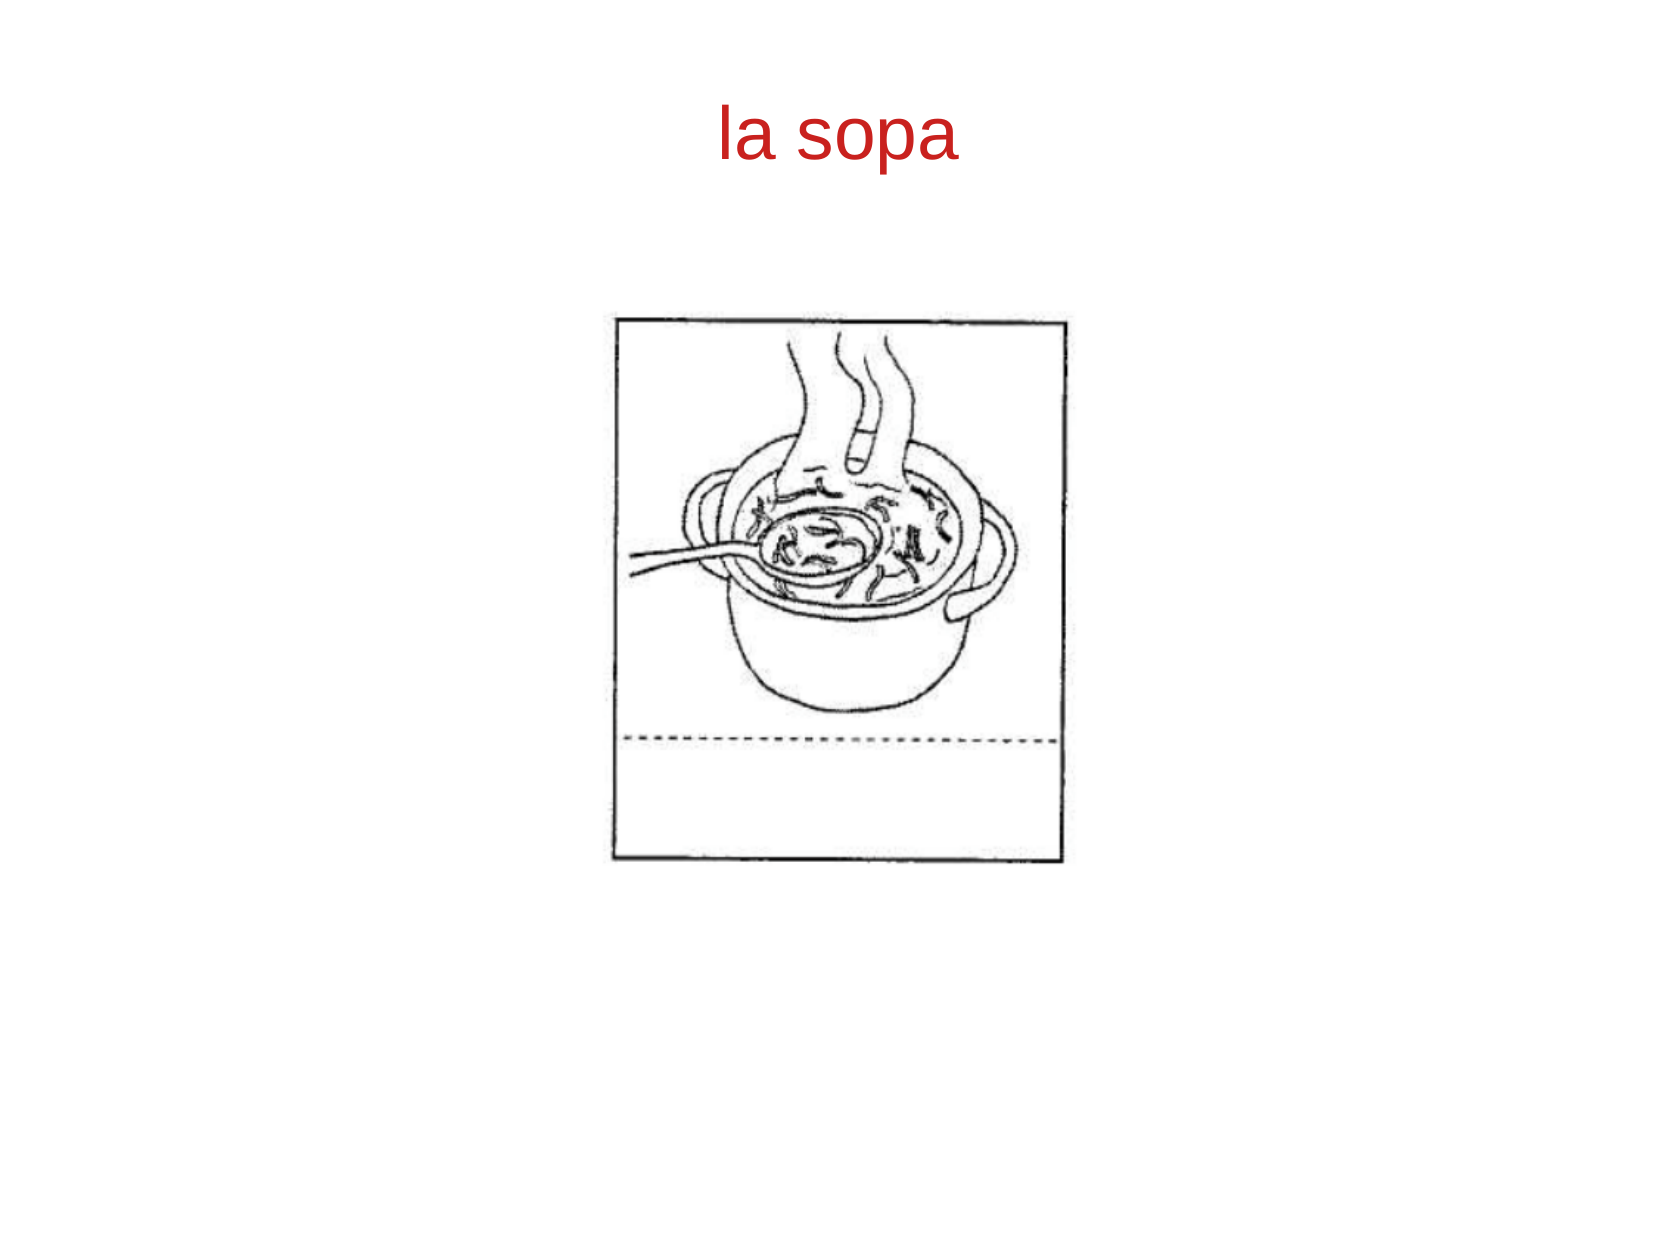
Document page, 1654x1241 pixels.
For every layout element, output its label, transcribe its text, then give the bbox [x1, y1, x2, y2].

picture [581, 291, 1094, 873]
text_box la sopa [389, 58, 1288, 201]
